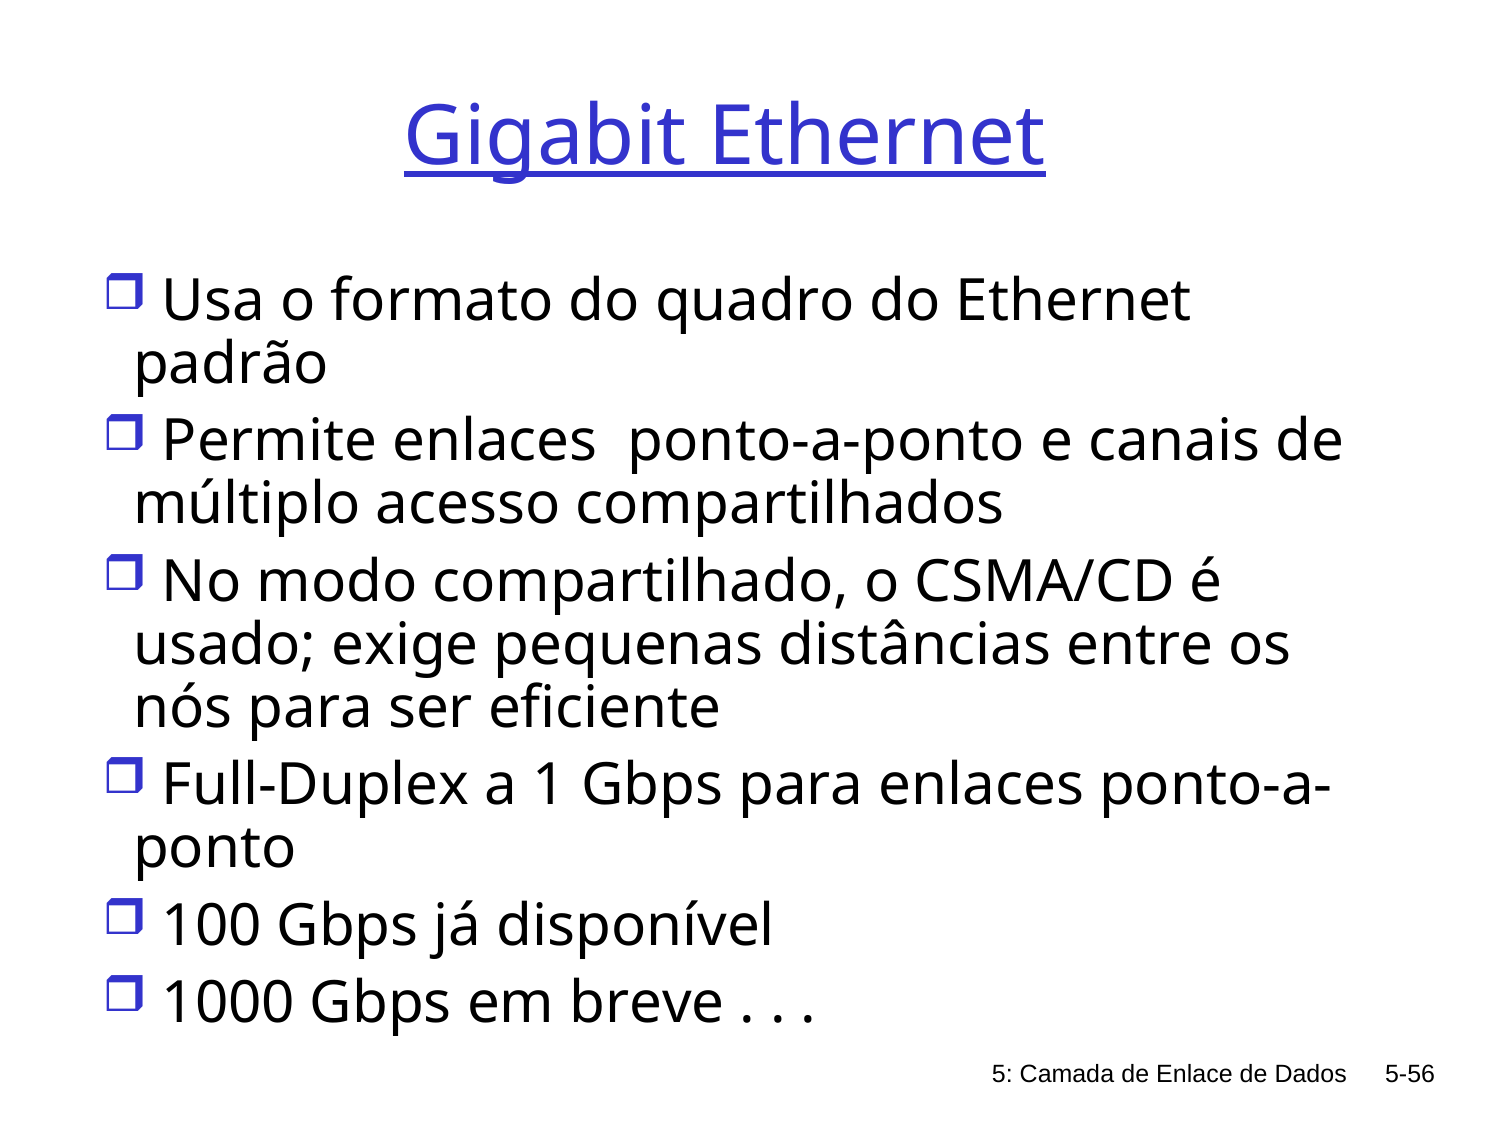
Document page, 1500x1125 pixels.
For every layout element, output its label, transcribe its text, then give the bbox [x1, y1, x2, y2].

list Usa o formato do quadro do Ethernet padrão Permite enlaces ponto-a-ponto e canais de múltiplo acesso compartilhados No modo compartilhado, o CSMA/CD é usado; exige pequenas distâncias entre os nós para ser eficiente Full-Duplex a 1 Gbps para enlaces ponto-a-ponto 100 Gbps já disponível 1000 Gbps em breve . . . [87, 262, 1406, 1026]
text_box 5-<número> [1339, 1050, 1451, 1125]
text_box 5: Camada de Enlace de Dados [837, 1050, 1339, 1125]
title Gigabit Ethernet [87, 37, 1363, 225]
